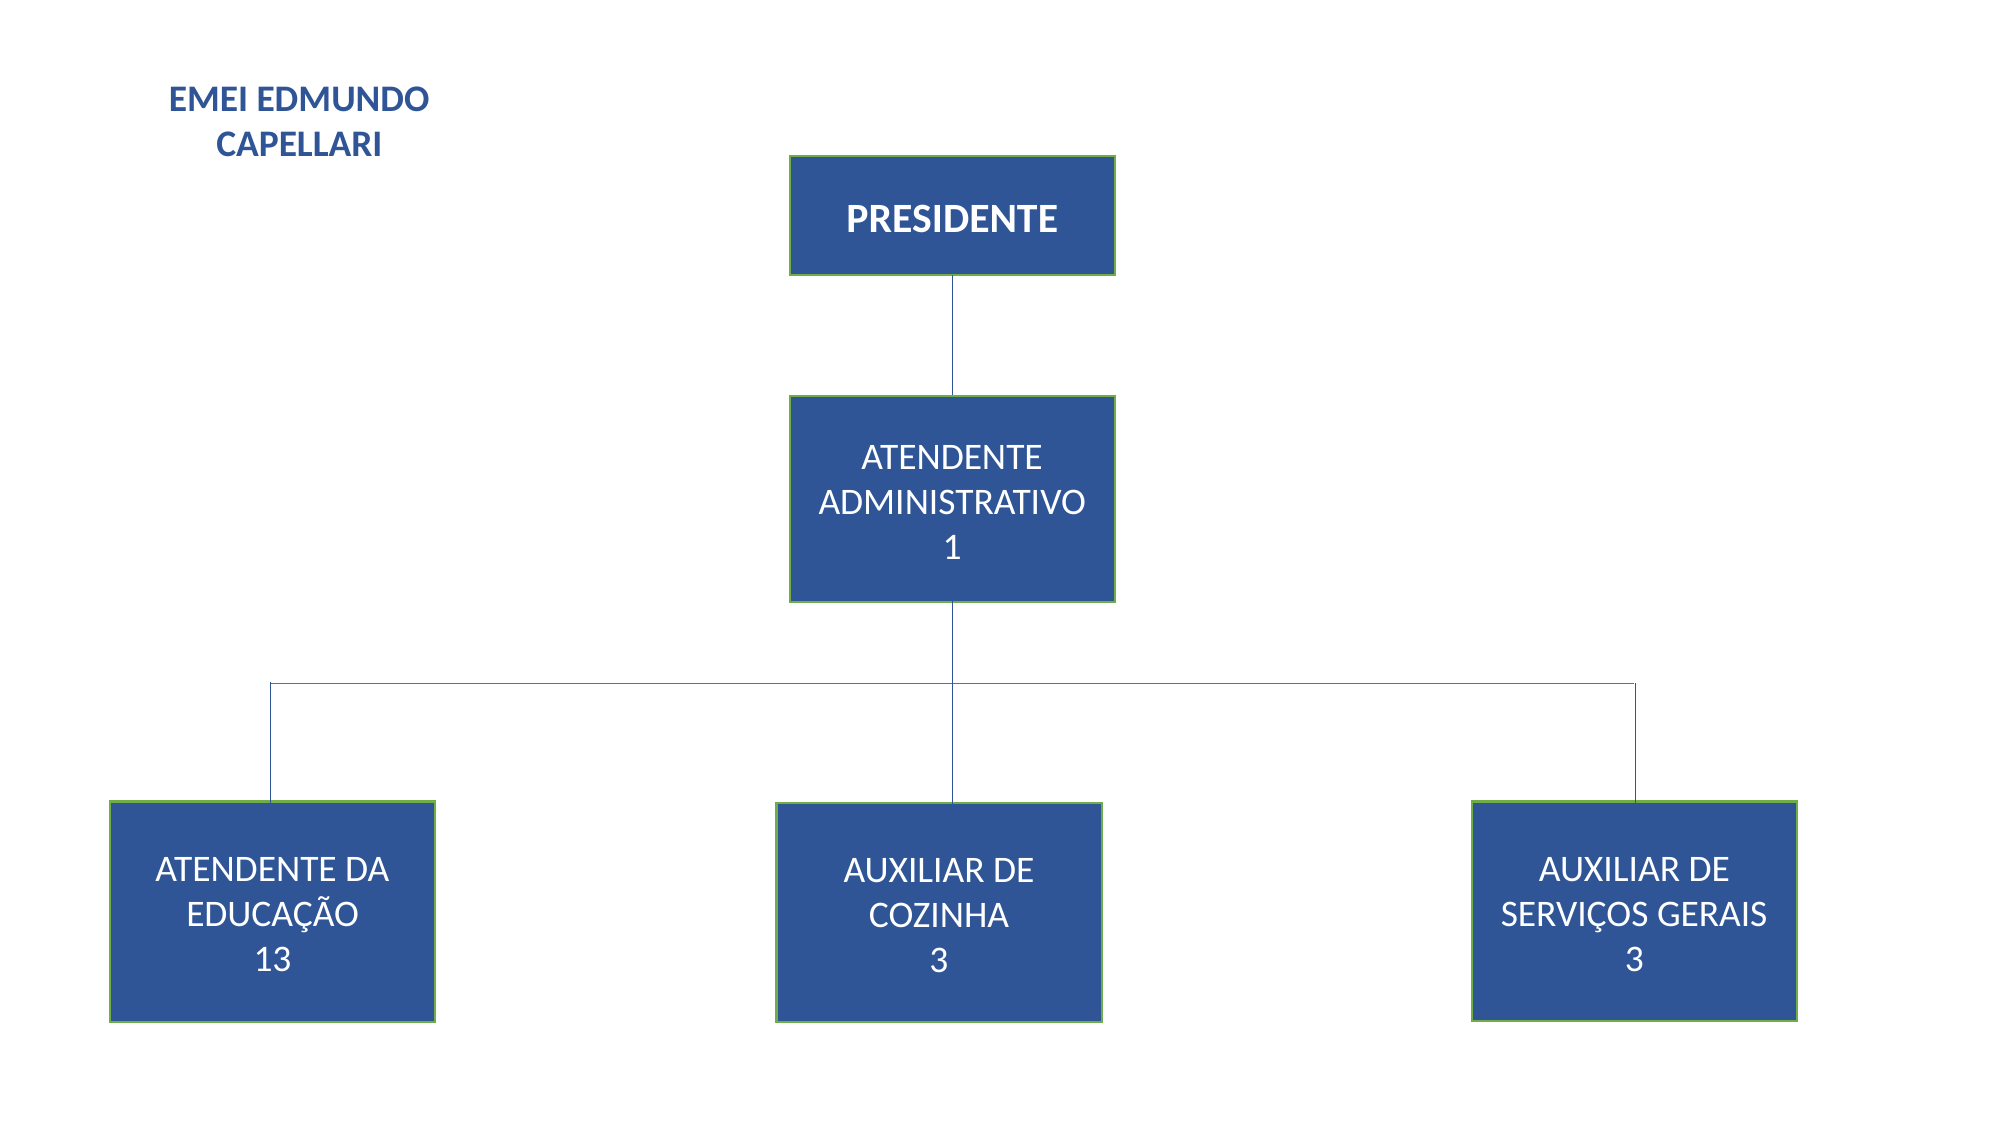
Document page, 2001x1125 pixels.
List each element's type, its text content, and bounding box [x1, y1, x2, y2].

text_box EMEI EDMUNDO CAPELLARI [101, 66, 497, 173]
text_box AUXILIAR DE COZINHA 3 [777, 803, 1102, 1022]
text_box PRESIDENTE [790, 156, 1115, 275]
text_box AUXILIAR DE SERVIÇOS GERAIS 3 [1472, 801, 1797, 1021]
text_box ATENDENTE DA EDUCAÇÃO 13 [110, 801, 435, 1022]
text_box ATENDENTE ADMINISTRATIVO 1 [790, 396, 1115, 602]
